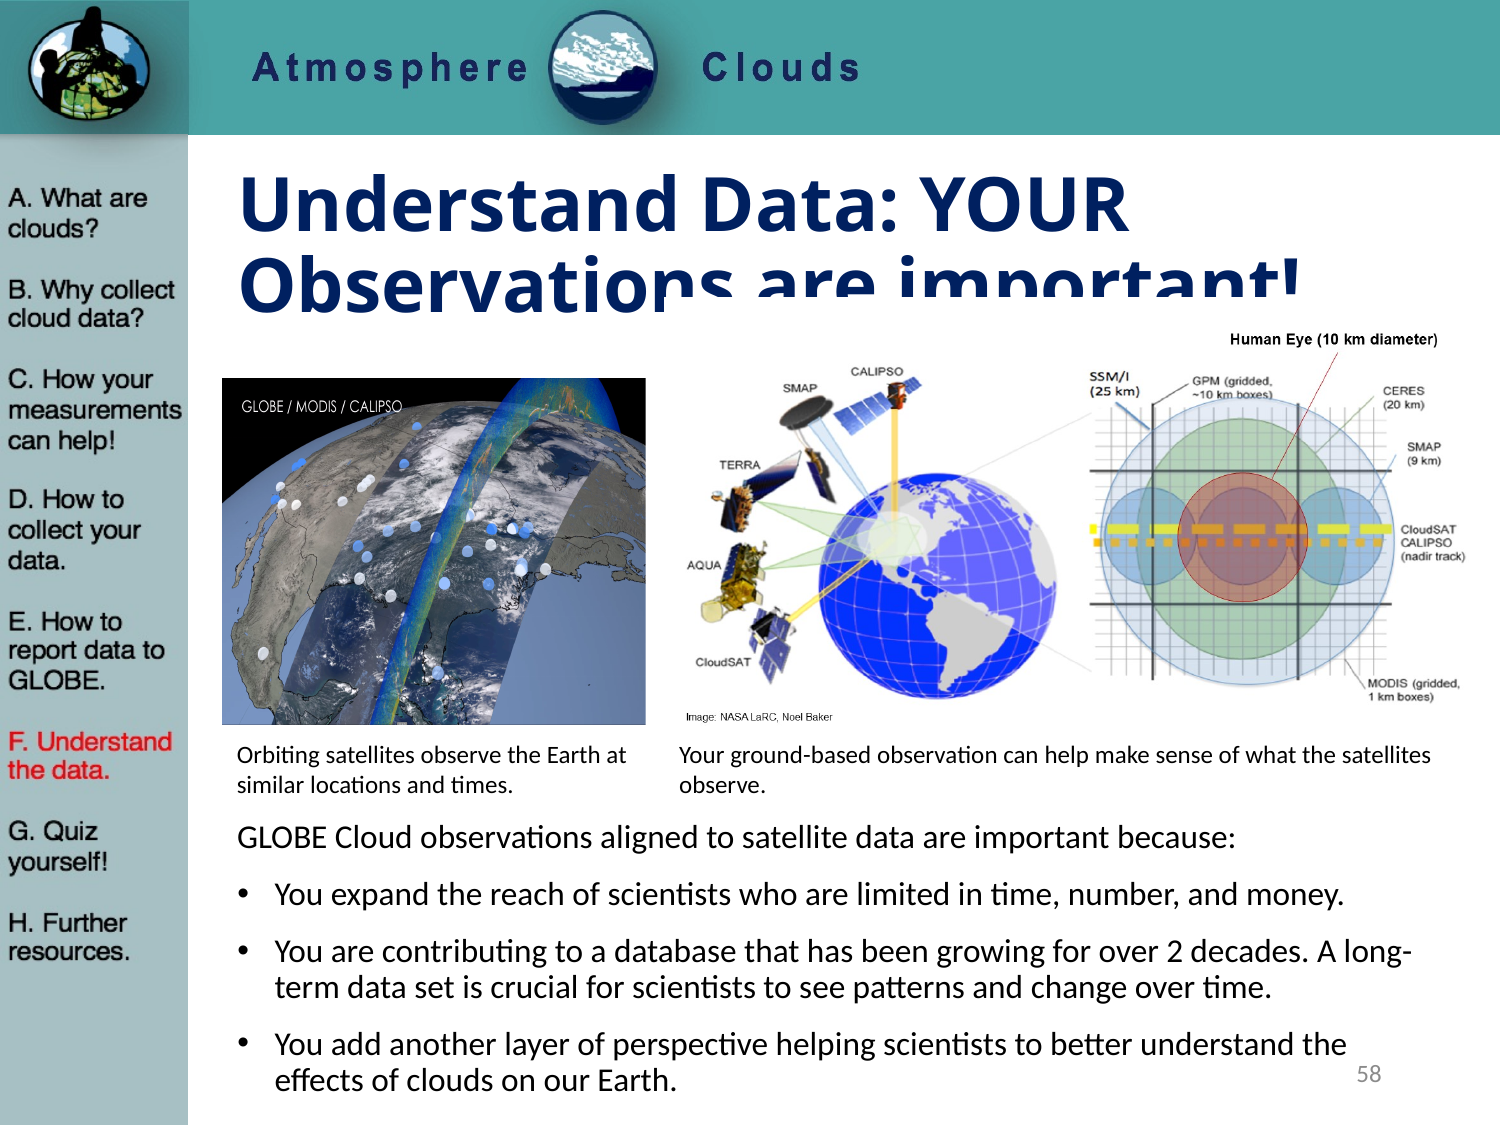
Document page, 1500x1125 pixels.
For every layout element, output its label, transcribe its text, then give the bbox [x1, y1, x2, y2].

text_box Your ground-based observation can help make sense of what the satellites observe. [664, 730, 1455, 806]
picture [0, 0, 1500, 1125]
picture [664, 297, 1479, 756]
list GLOBE Cloud observations aligned to satellite data are important because: You expand the reach of scientists who are limited in time, number, and money. You are contributing to a database that has been growing for over 2 decades. A long-term data set is crucial for scientists to see patterns and change over time. You add another layer of perspective helping scientists to better understand the effects of clouds on our Earth. [222, 812, 1432, 1125]
text_box Orbiting satellites observe the Earth at similar locations and times. [222, 730, 646, 806]
title Understand Data: YOUR Observations are important! [222, 175, 1397, 321]
picture [222, 378, 646, 725]
